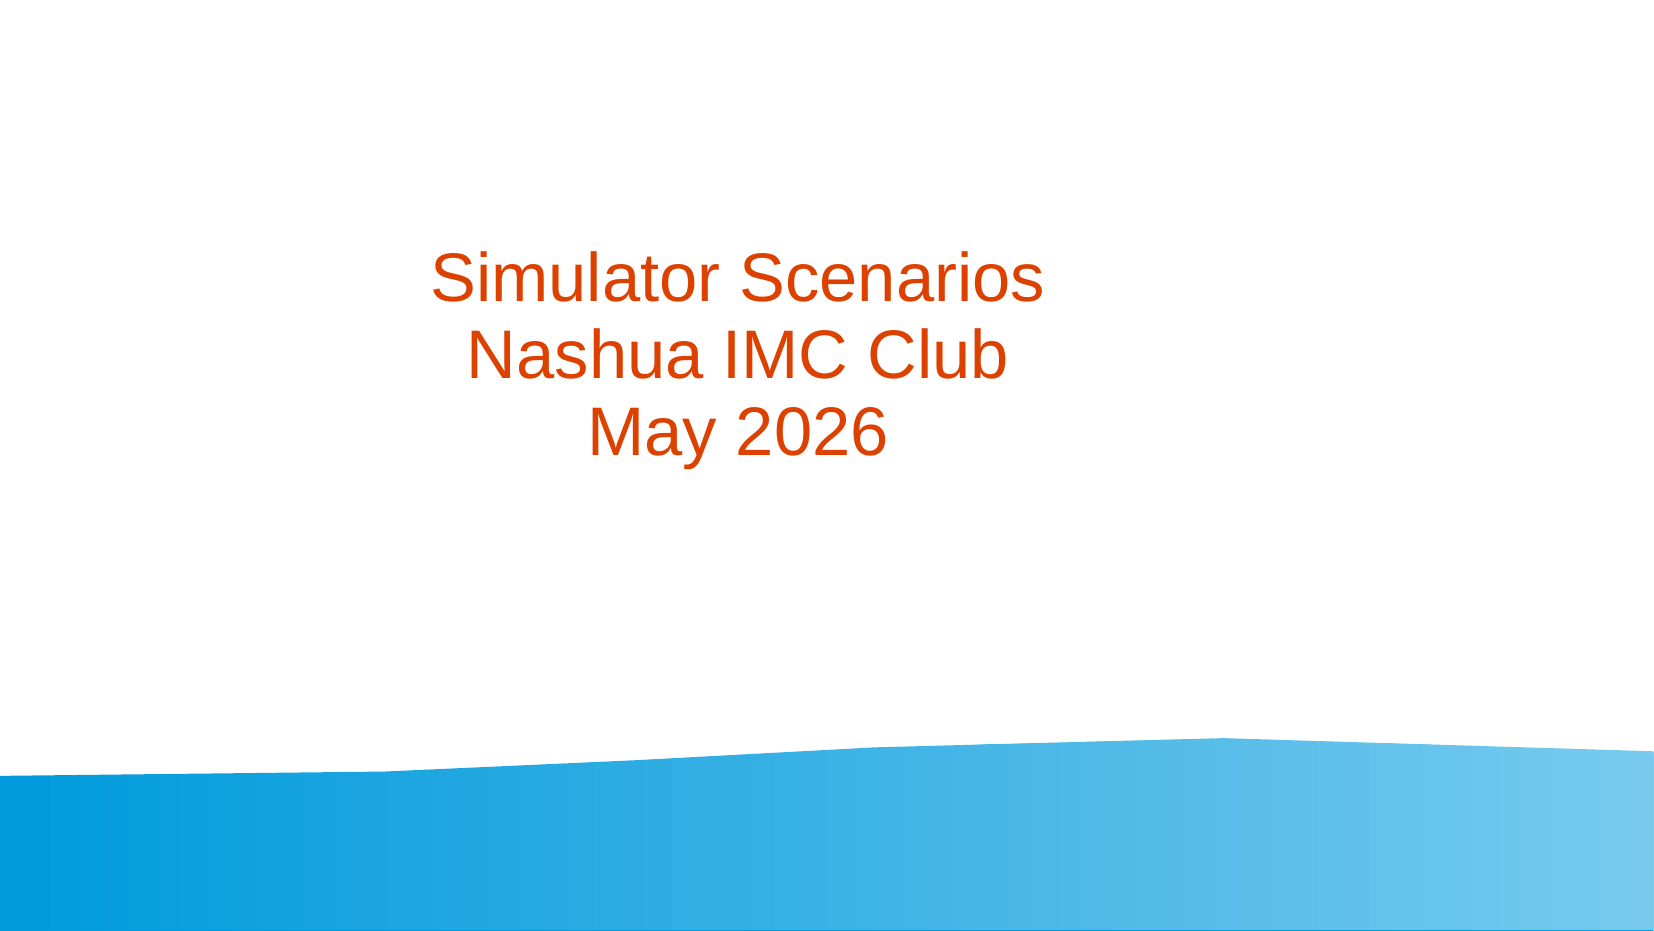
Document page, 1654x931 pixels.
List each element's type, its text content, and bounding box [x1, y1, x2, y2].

title Simulator Scenarios Nashua IMC Club May 2026 [0, 239, 1477, 470]
